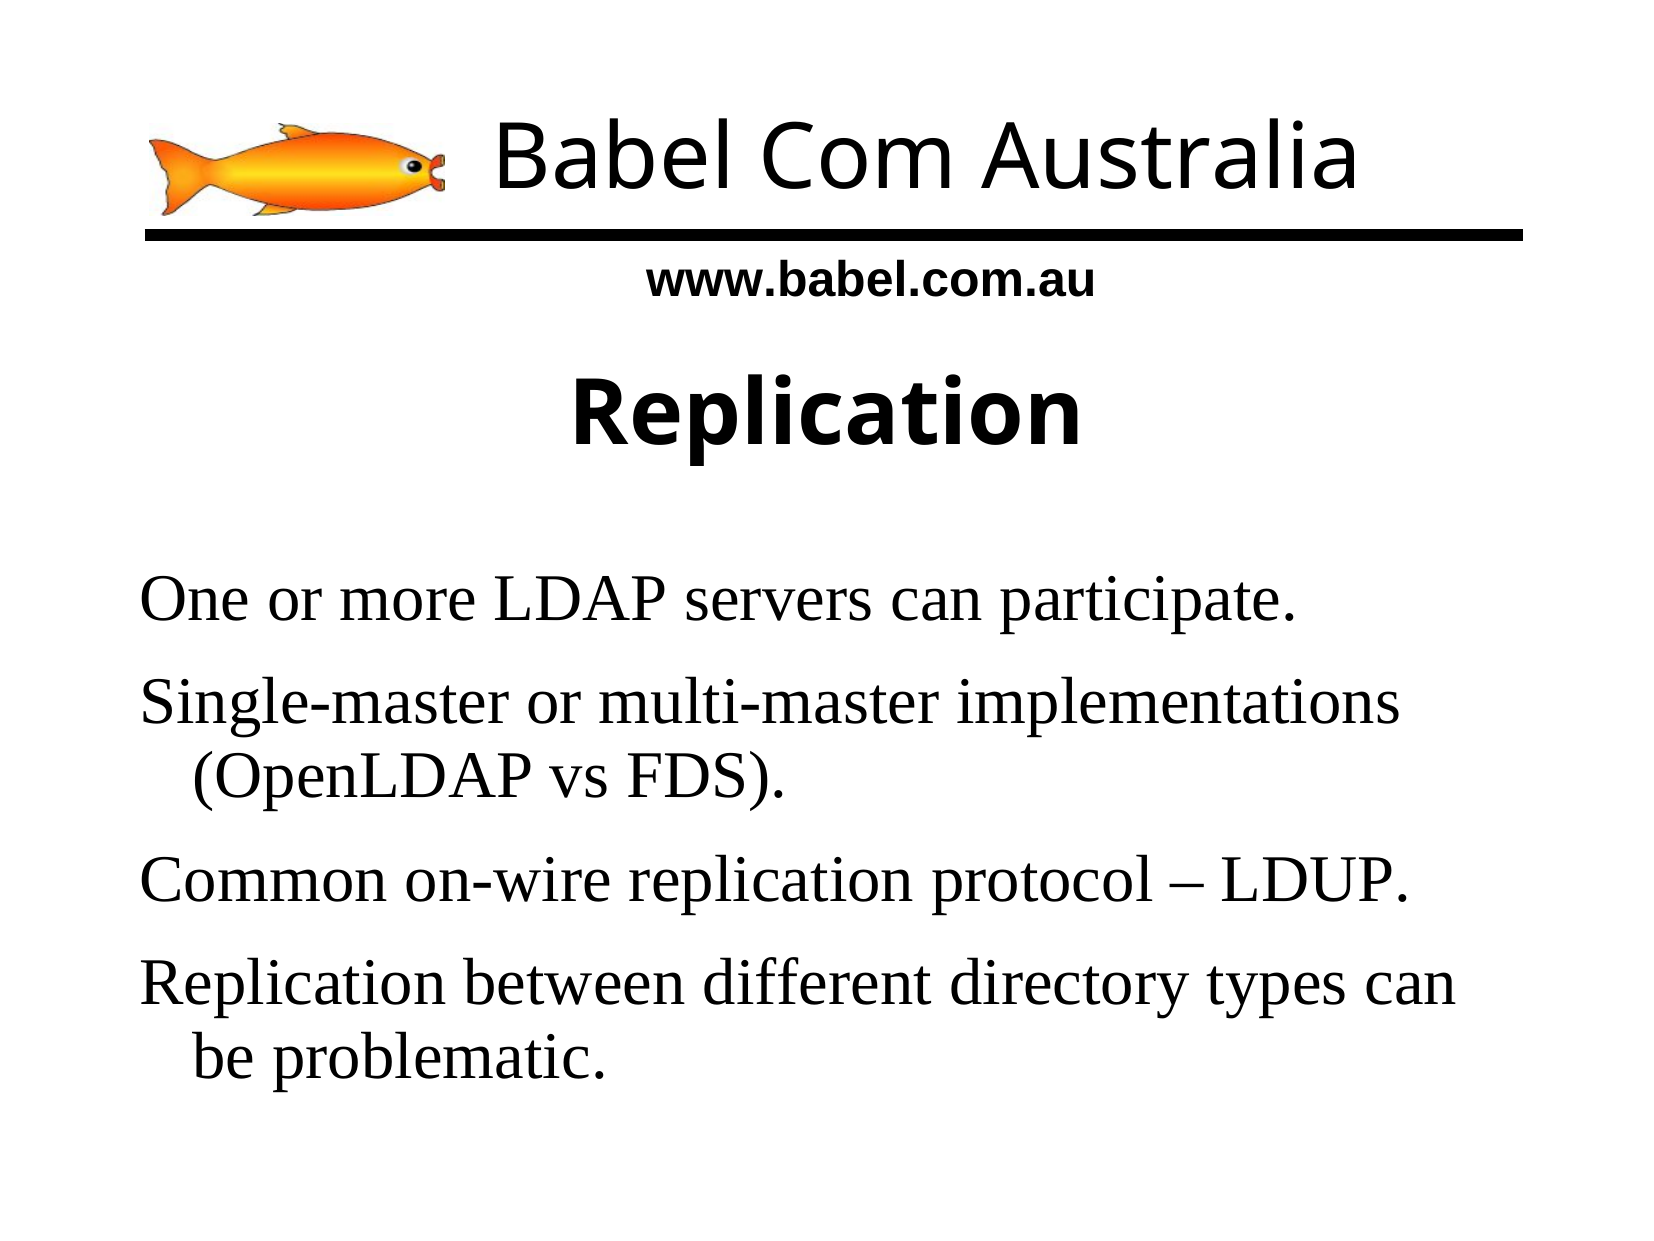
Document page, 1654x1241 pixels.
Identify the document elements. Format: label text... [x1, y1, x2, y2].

picture [149, 123, 445, 216]
title Replication [126, 322, 1528, 497]
list One or more LDAP servers can participate. Single-master or multi-master implementations (OpenLDAP vs FDS). Common on-wire replication protocol – LDUP. Replication between different directory types can be problematic. [121, 560, 1534, 1127]
